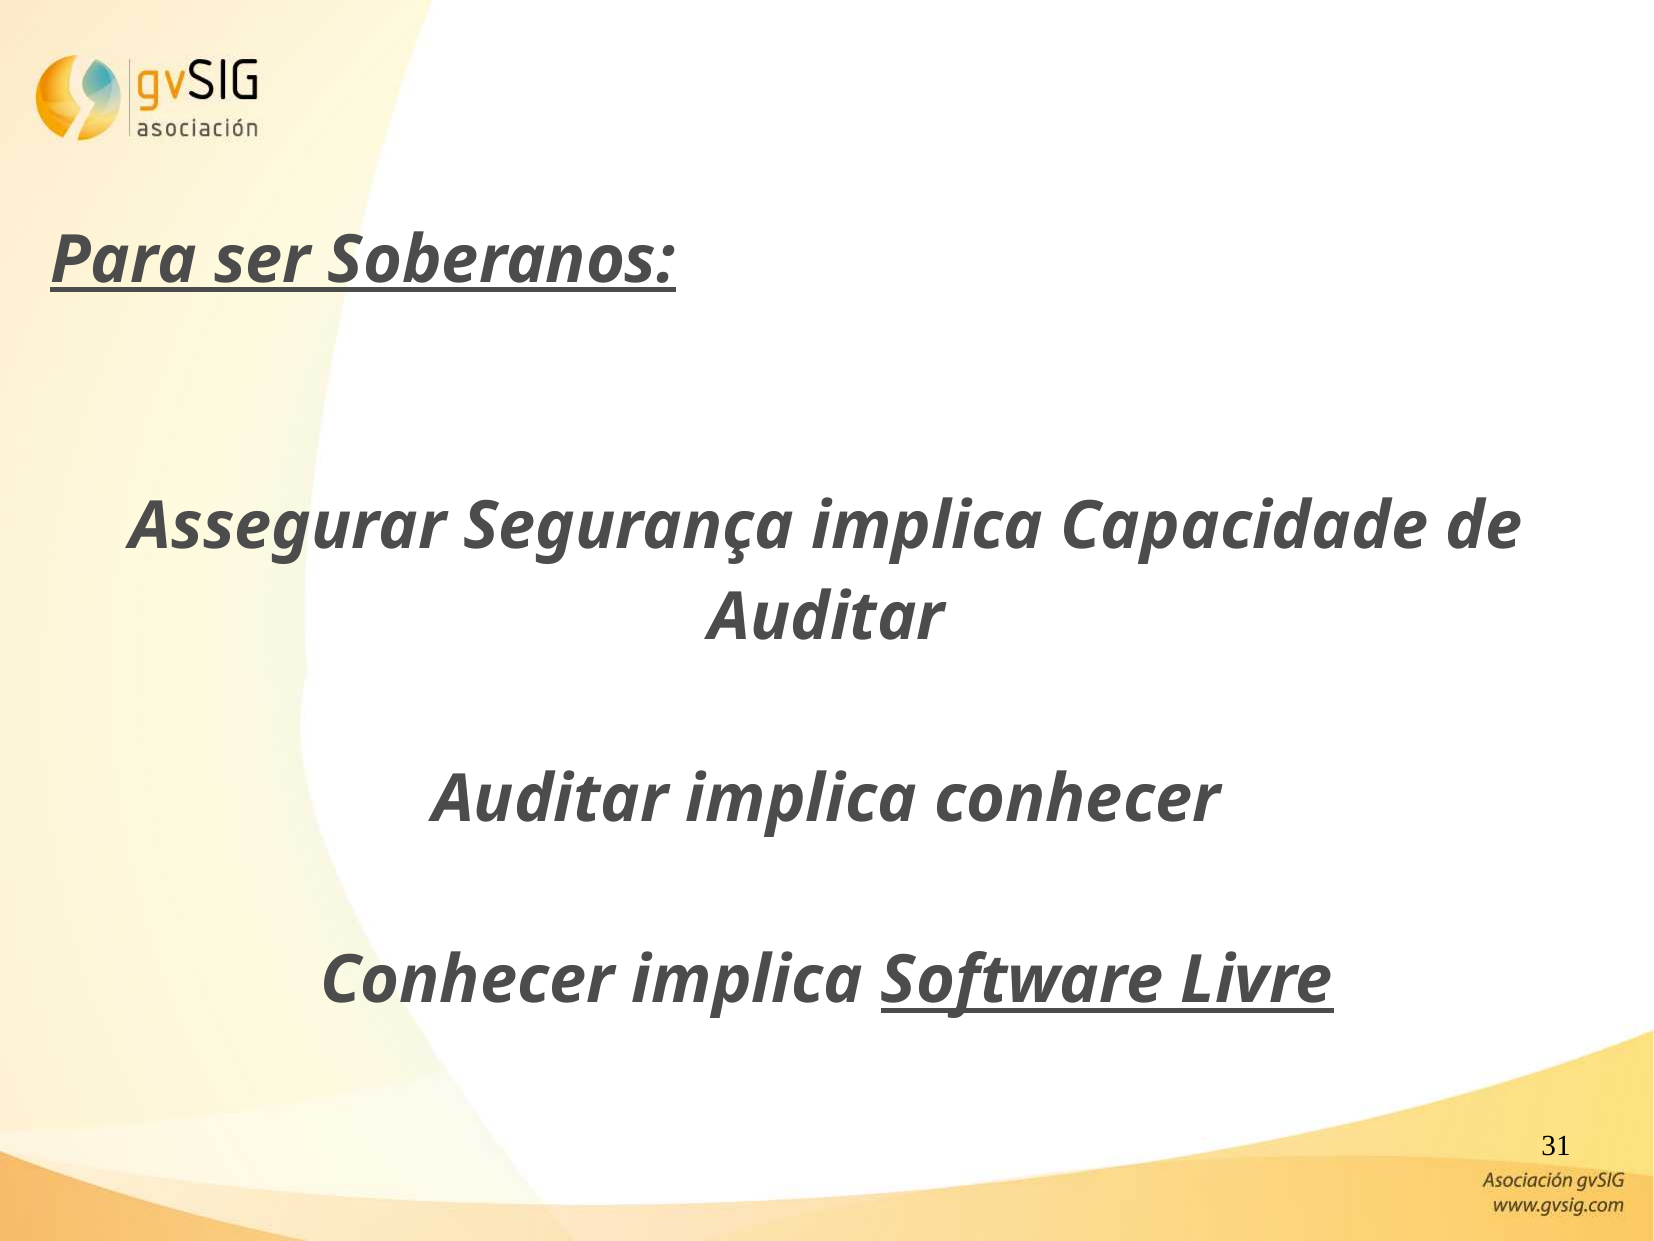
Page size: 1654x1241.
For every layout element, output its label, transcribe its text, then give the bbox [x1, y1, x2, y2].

text_box Assegurar Segurança implica Capacidade de Auditar Auditar implica conhecer Conhecer implica Software Livre [59, 470, 1595, 952]
text_box Para ser Soberanos: [49, 217, 945, 296]
picture [0, 0, 1654, 1241]
